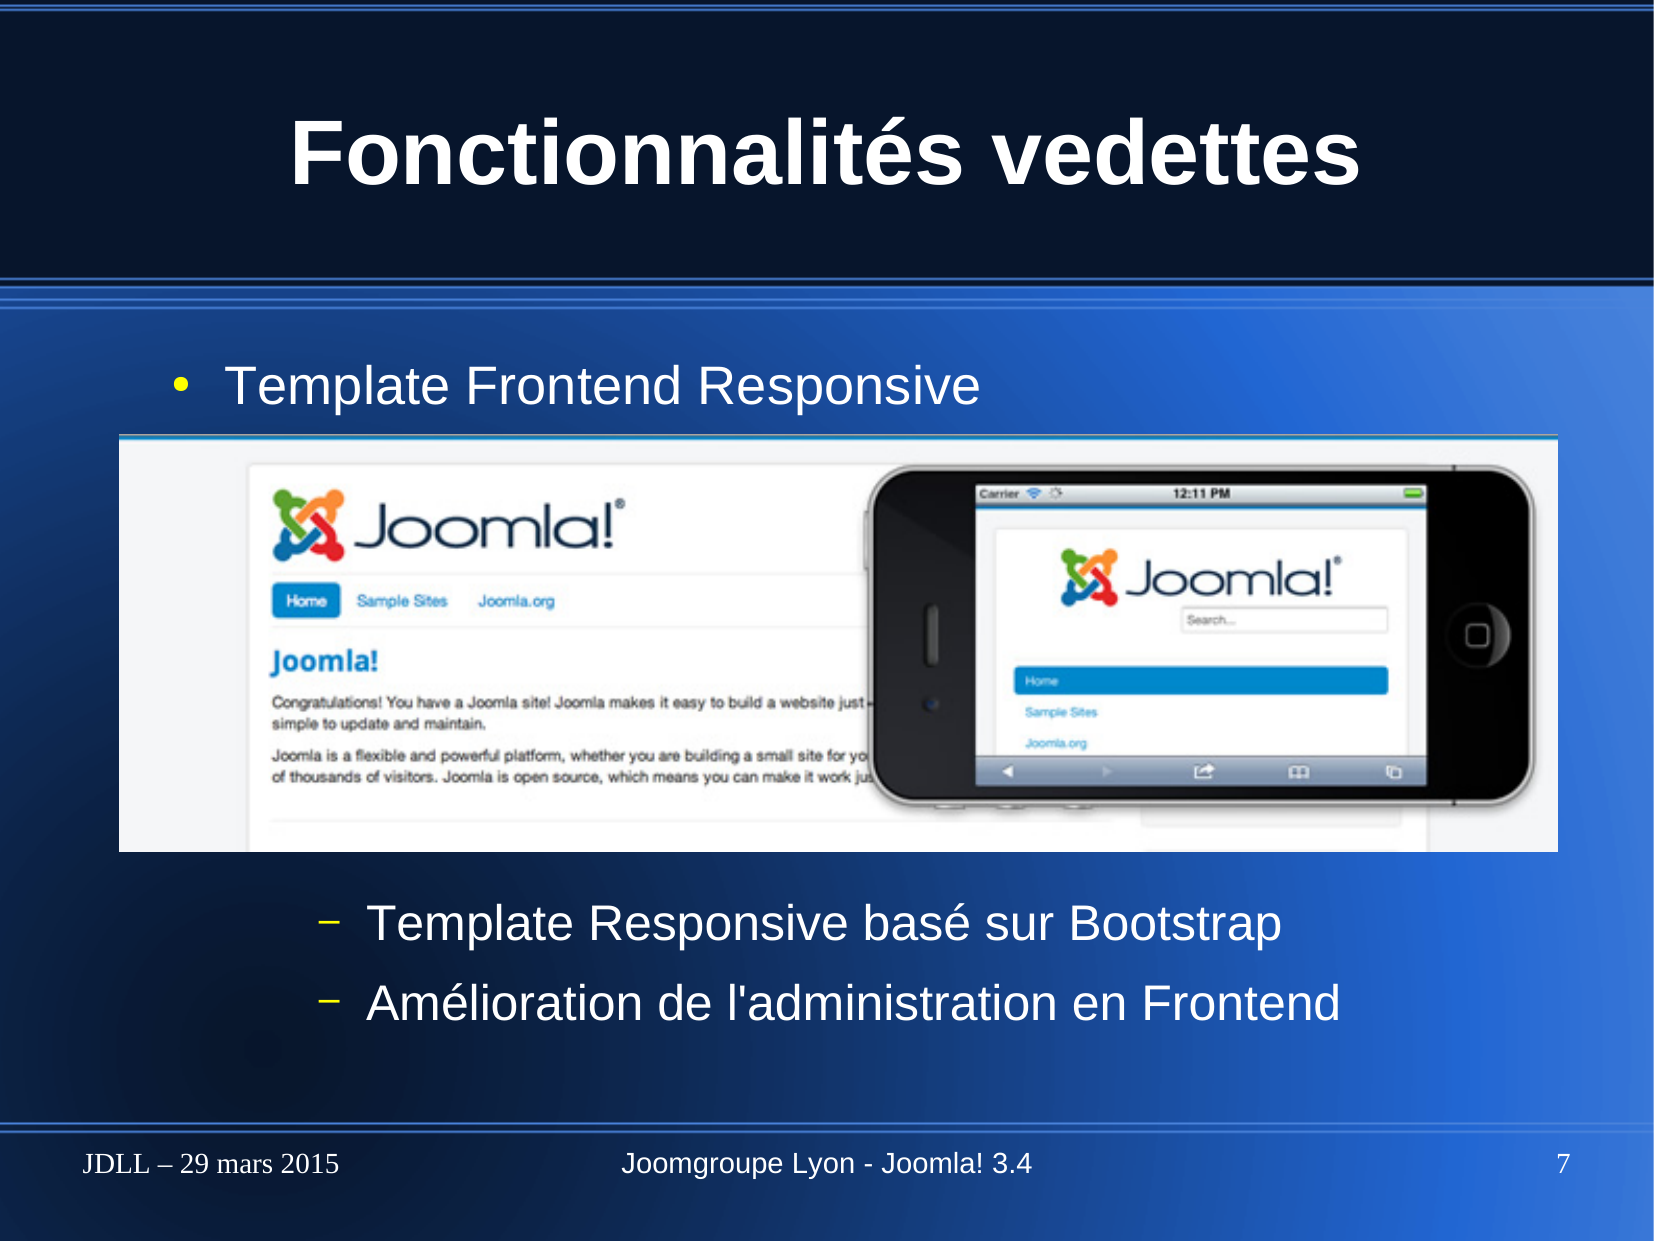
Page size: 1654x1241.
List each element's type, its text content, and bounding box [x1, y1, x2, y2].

list Template Frontend Responsive Template Responsive basé sur Bootstrap Amélioration de l'administration en Frontend [82, 355, 1571, 1174]
picture [0, 0, 1654, 1241]
title Fonctionnalités vedettes [82, 49, 1571, 257]
